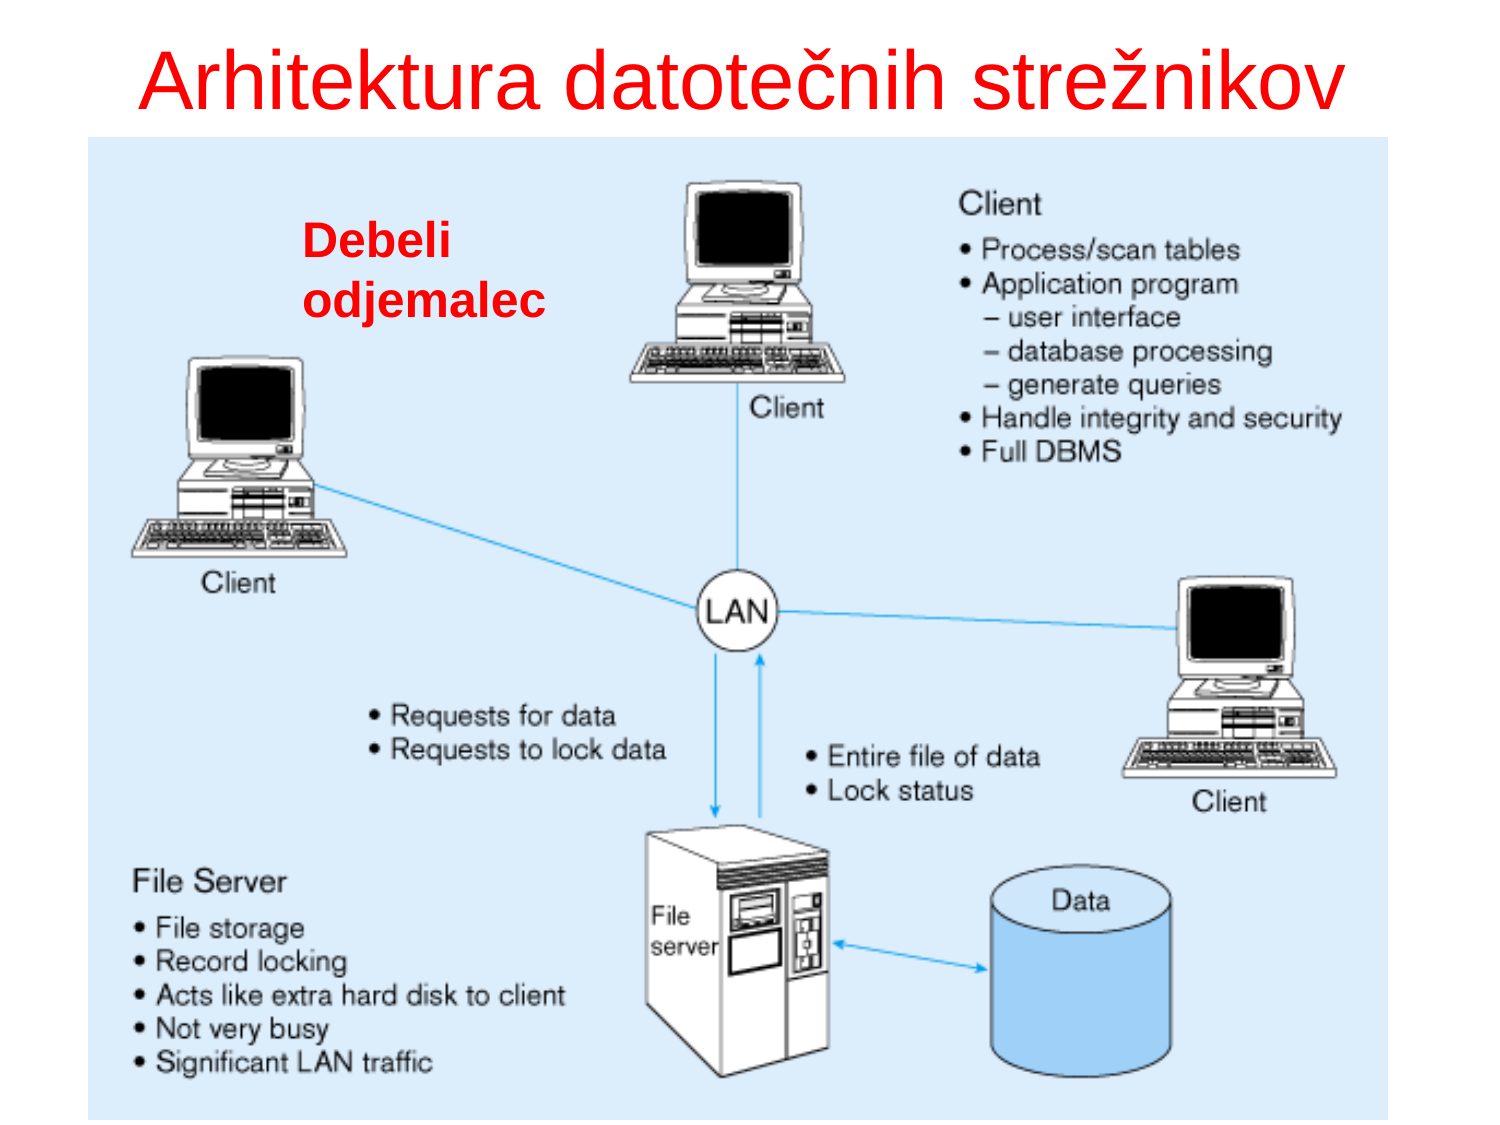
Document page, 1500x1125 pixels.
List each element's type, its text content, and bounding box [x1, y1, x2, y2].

text_box Debeli odjemalec [287, 199, 625, 336]
picture [88, 137, 1388, 1121]
text_box Arhitektura datotečnih strežnikov [123, 18, 1362, 134]
